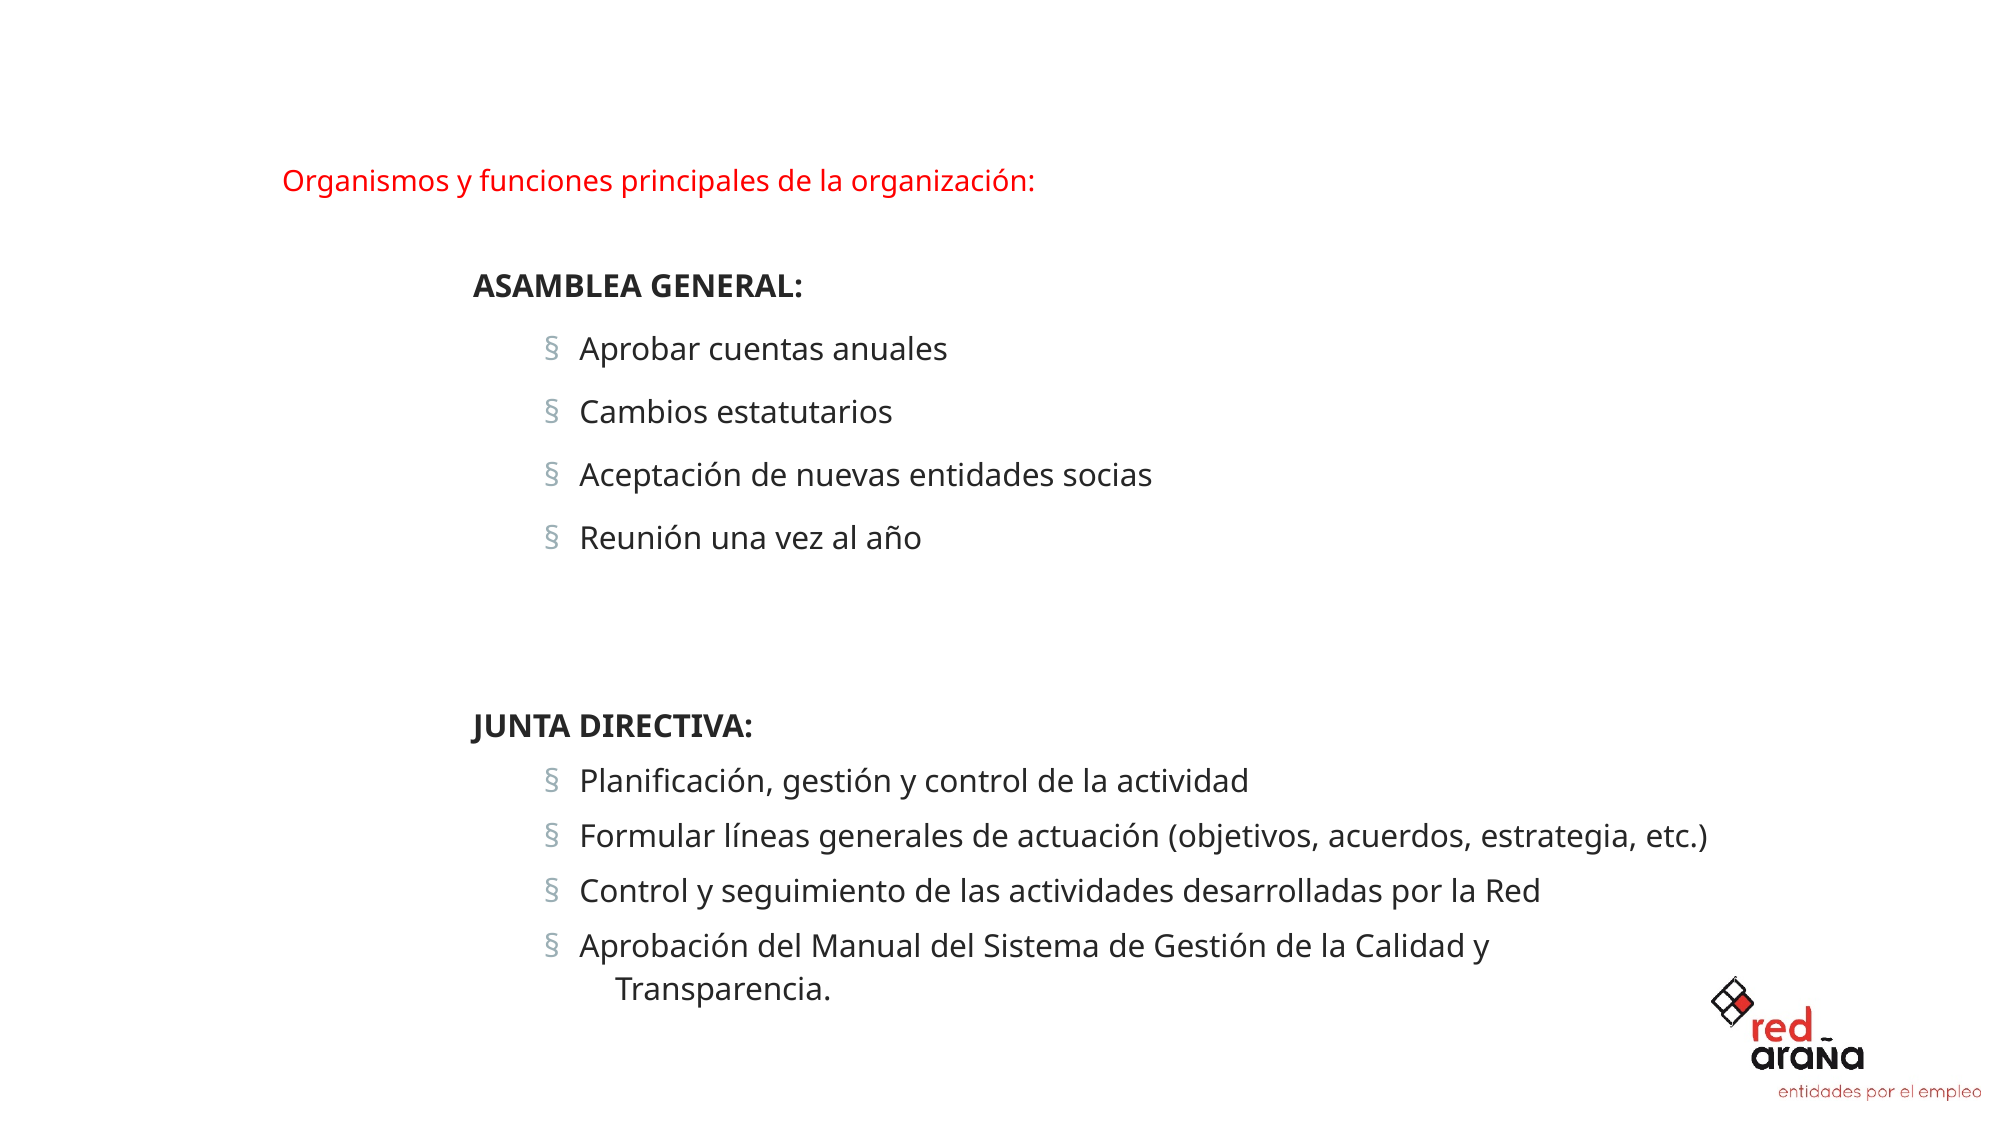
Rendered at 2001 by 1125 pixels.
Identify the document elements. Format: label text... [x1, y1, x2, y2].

text_box Organismos y funciones principales de la organización: [266, 152, 1655, 239]
list ASAMBLEA GENERAL: Aprobar cuentas anuales Cambios estatutarios Aceptación de nuevas entidades socias Reunión una vez al año JUNTA DIRECTIVA: Planificación, gestión y control de la actividad Formular líneas generales de actuación (objetivos, acuerdos, estrategia, etc.) Control y seguimiento de las actividades desarrolladas por la Red Aprobación del Manual del Sistema de Gestión de la Calidad y Transparencia. [386, 256, 1730, 1064]
picture [1711, 976, 1981, 1101]
